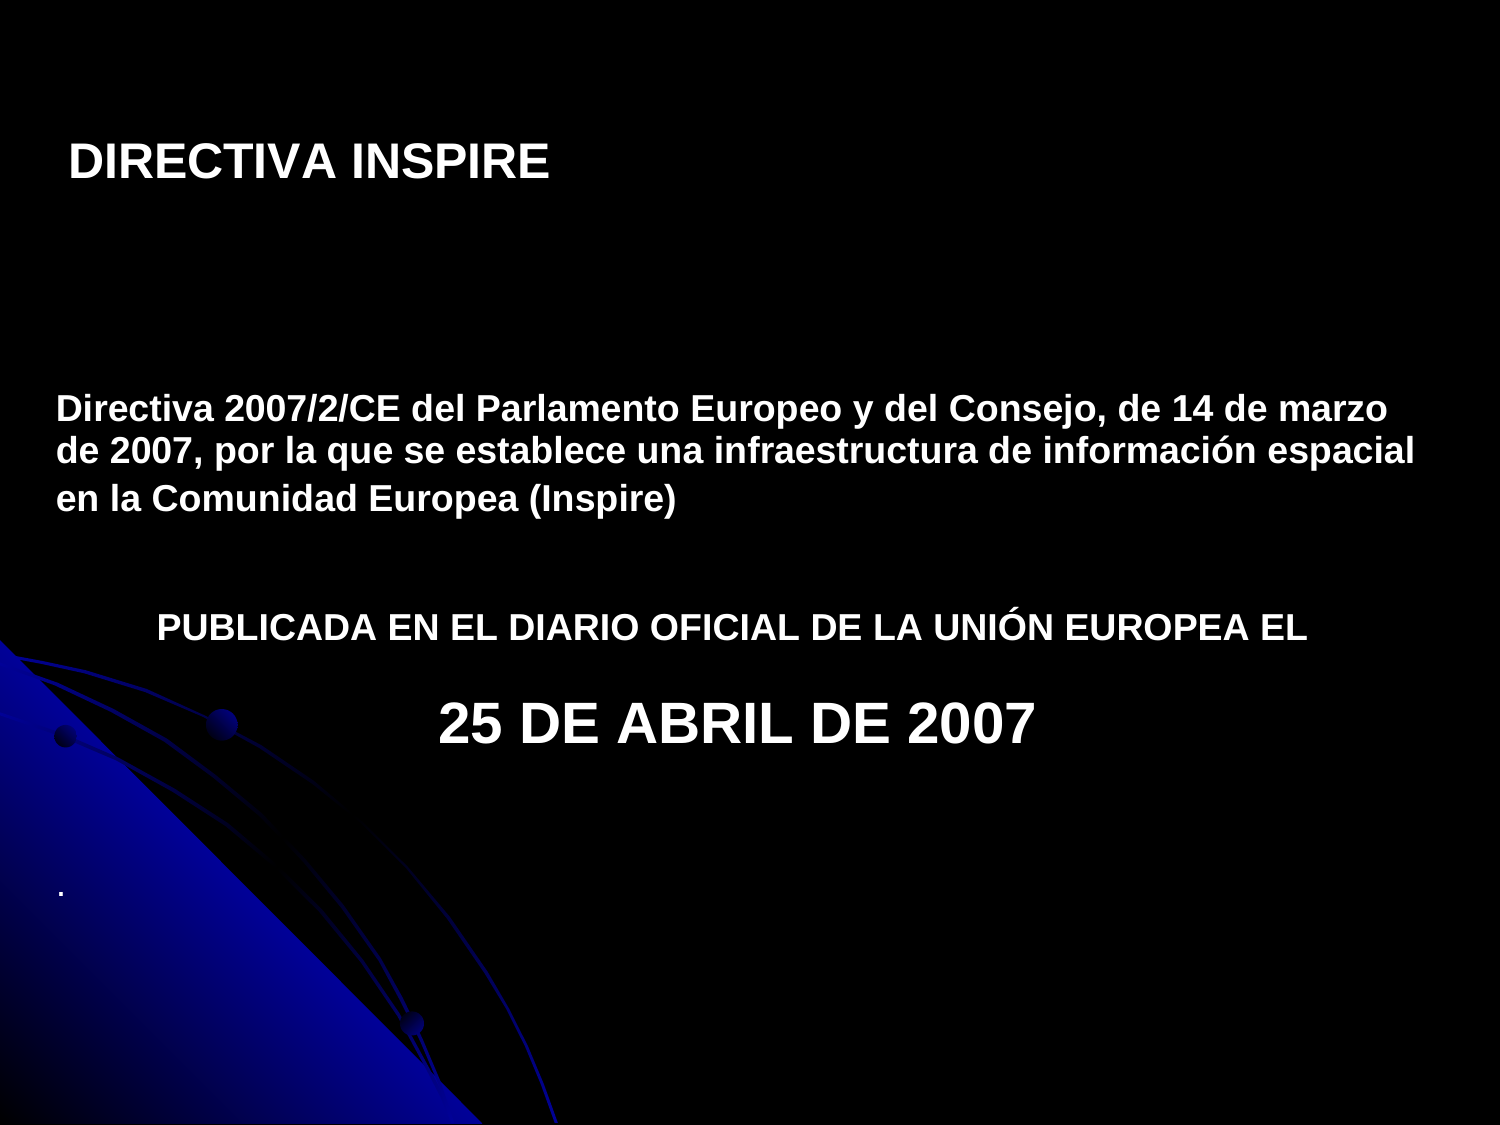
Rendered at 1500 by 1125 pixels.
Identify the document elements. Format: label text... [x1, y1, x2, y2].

text_box Directiva 2007/2/CE del Parlamento Europeo y del Consejo, de 14 de marzo de 2007, por la que se establece una infraestructura de información espacial en la Comunidad Europea (Inspire)‏ PUBLICADA EN EL DIARIO OFICIAL DE LA UNIÓN EUROPEA EL 25 DE ABRIL DE 2007 . [41, 379, 1436, 913]
text_box DIRECTIVA INSPIRE [53, 125, 567, 197]
